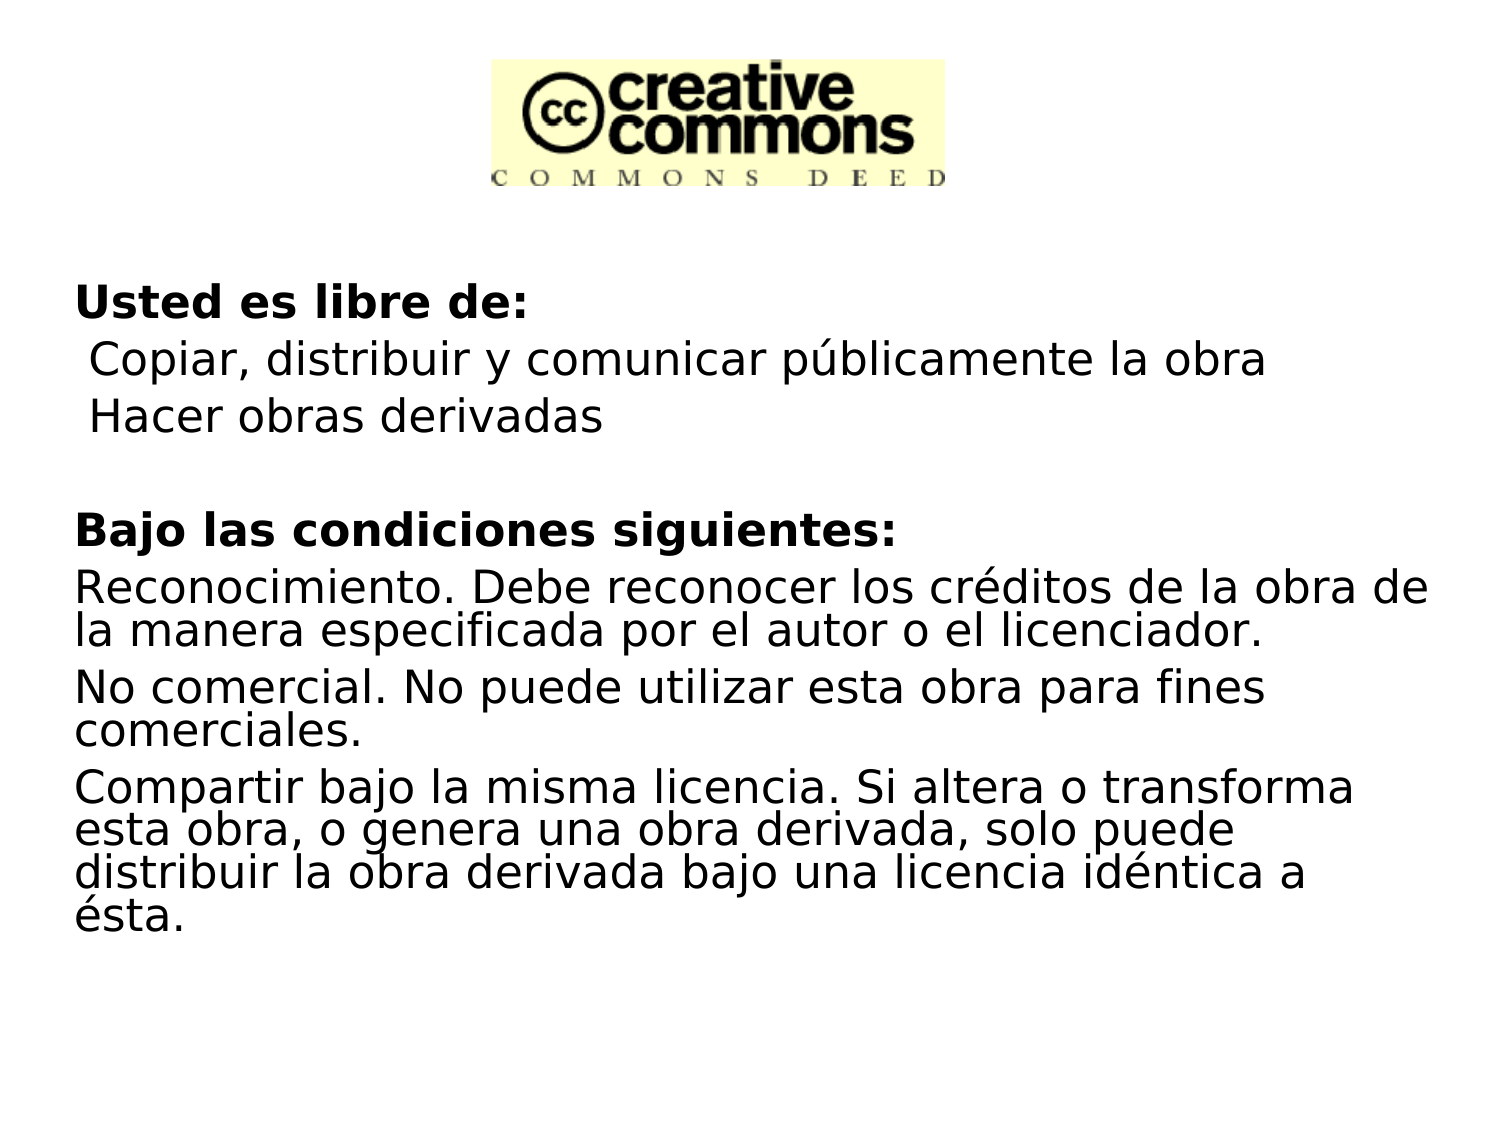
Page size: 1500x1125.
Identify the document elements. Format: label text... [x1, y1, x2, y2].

text_box Usted es libre de: Copiar, distribuir y comunicar públicamente la obra Hacer obras derivadas Bajo las condiciones siguientes: Reconocimiento. Debe reconocer los créditos de la obra de la manera especificada por el autor o el licenciador. No comercial. No puede utilizar esta obra para fines comerciales. Compartir bajo la misma licencia. Si altera o transforma esta obra, o genera una obra derivada, solo puede distribuir la obra derivada bajo una licencia idéntica a ésta. [59, 276, 1447, 958]
picture [490, 58, 945, 186]
